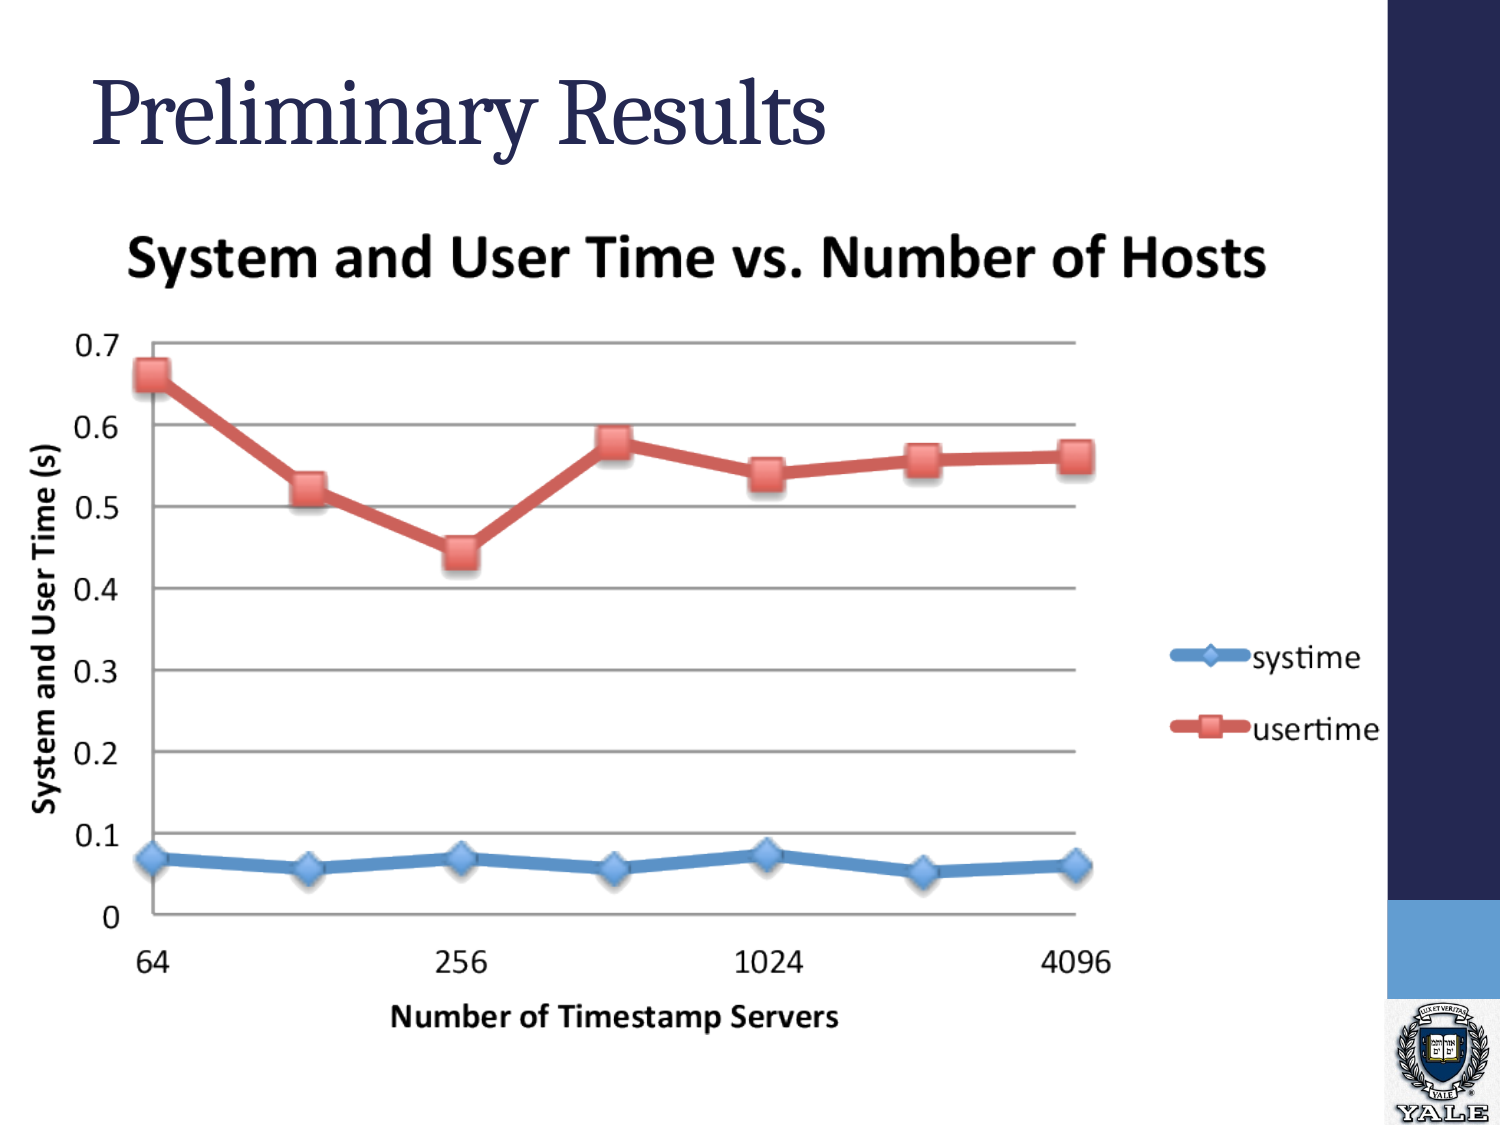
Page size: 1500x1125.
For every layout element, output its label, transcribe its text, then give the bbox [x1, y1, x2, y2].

picture [1384, 999, 1500, 1125]
picture [29, 233, 1381, 1036]
title Preliminary Results [75, 12, 1325, 200]
